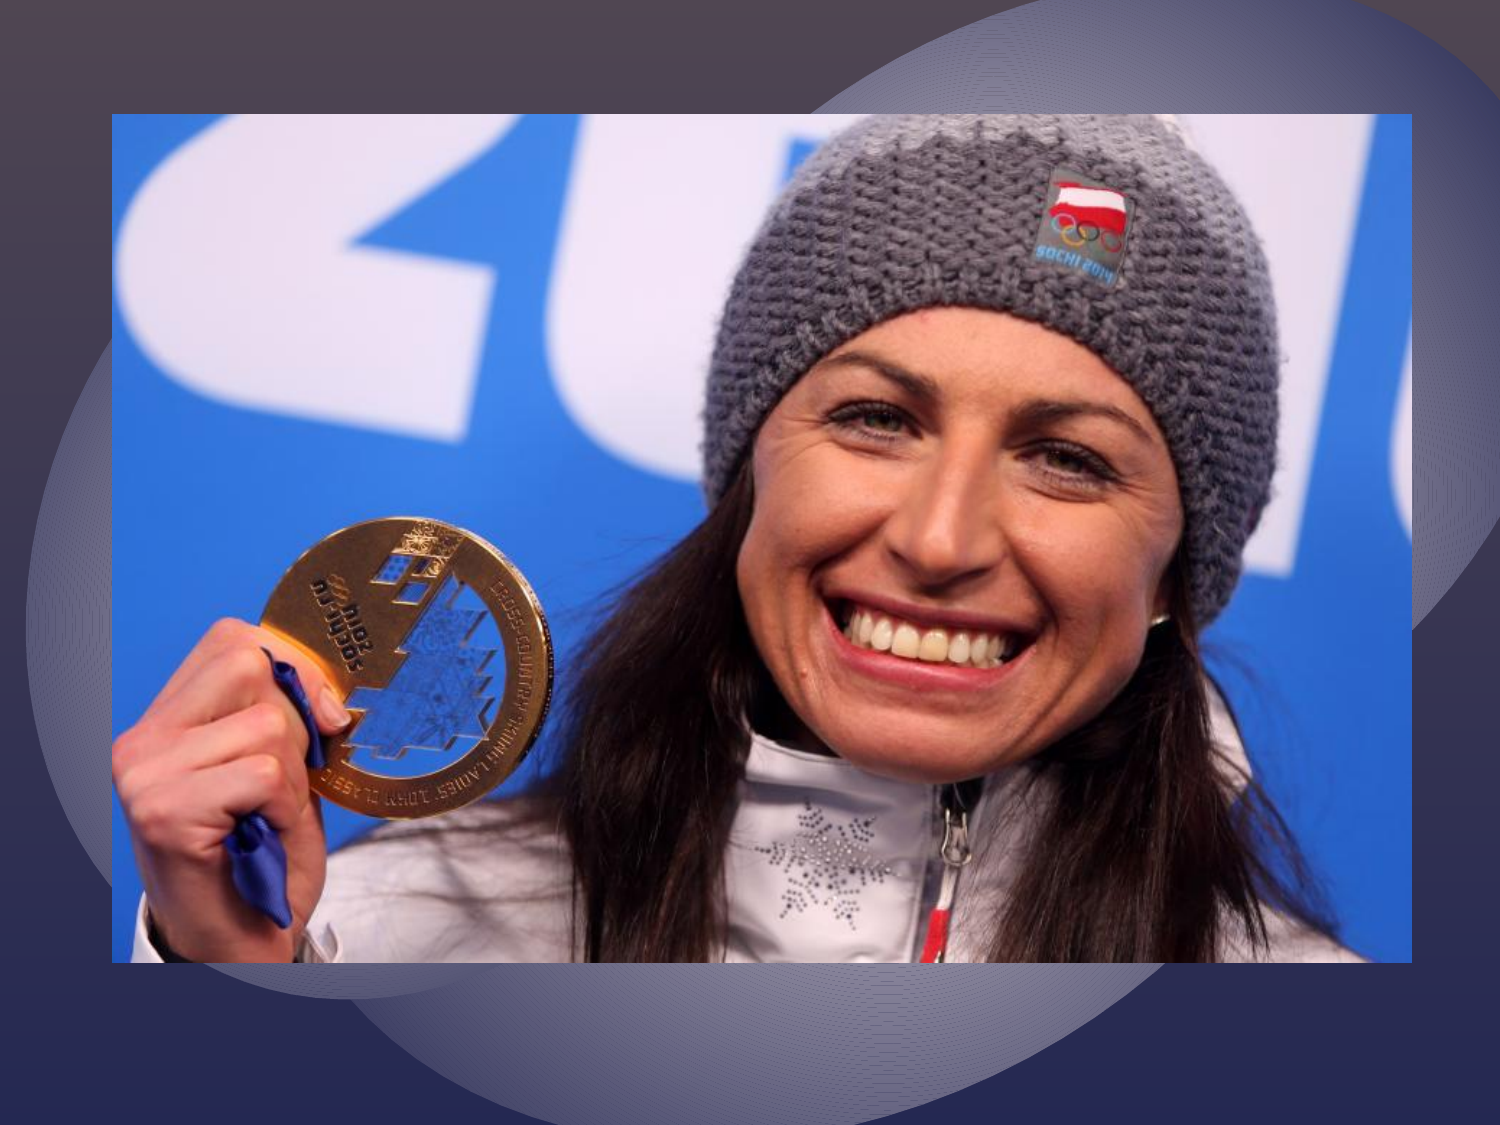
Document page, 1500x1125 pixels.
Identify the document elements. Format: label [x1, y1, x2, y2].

picture [112, 114, 1412, 963]
